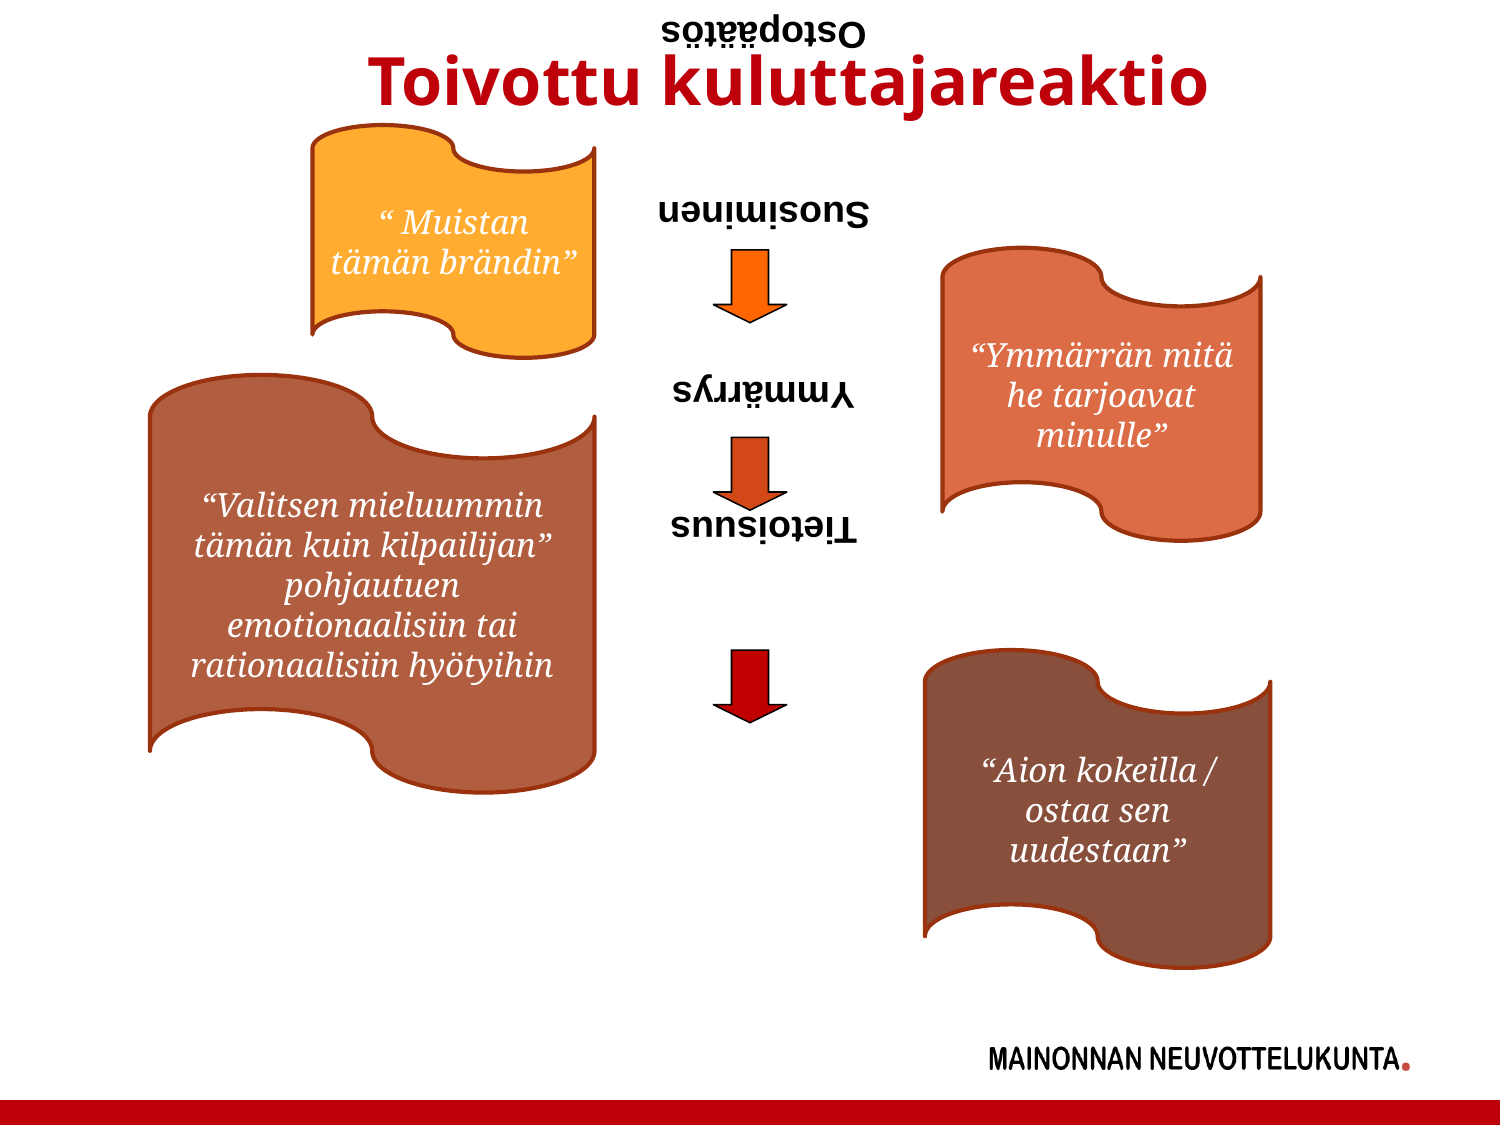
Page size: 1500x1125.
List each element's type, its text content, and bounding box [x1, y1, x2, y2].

text_box [713, 437, 788, 511]
text_box Tietoisuus Ymmärrys Suosiminen Ostopäätös [470, 162, 578, 171]
text_box Toivottu kuluttajareaktio [112, 31, 1465, 149]
text_box “Ymmärrän mitä he tarjoavat minulle” [942, 247, 1261, 541]
text_box “Valitsen mieluummin tämän kuin kilpailijan” pohjautuen emotionaalisiin tai rationaalisiin hyötyihin [149, 374, 595, 793]
text_box “ Muistan tämän brändin” [312, 125, 595, 358]
text_box “Aion kokeilla / ostaa sen uudestaan” [924, 650, 1271, 968]
text_box [713, 650, 788, 723]
text_box Tietoisuus Ymmärrys Suosiminen Ostopäätös [442, 162, 1150, 1084]
text_box [713, 249, 788, 323]
